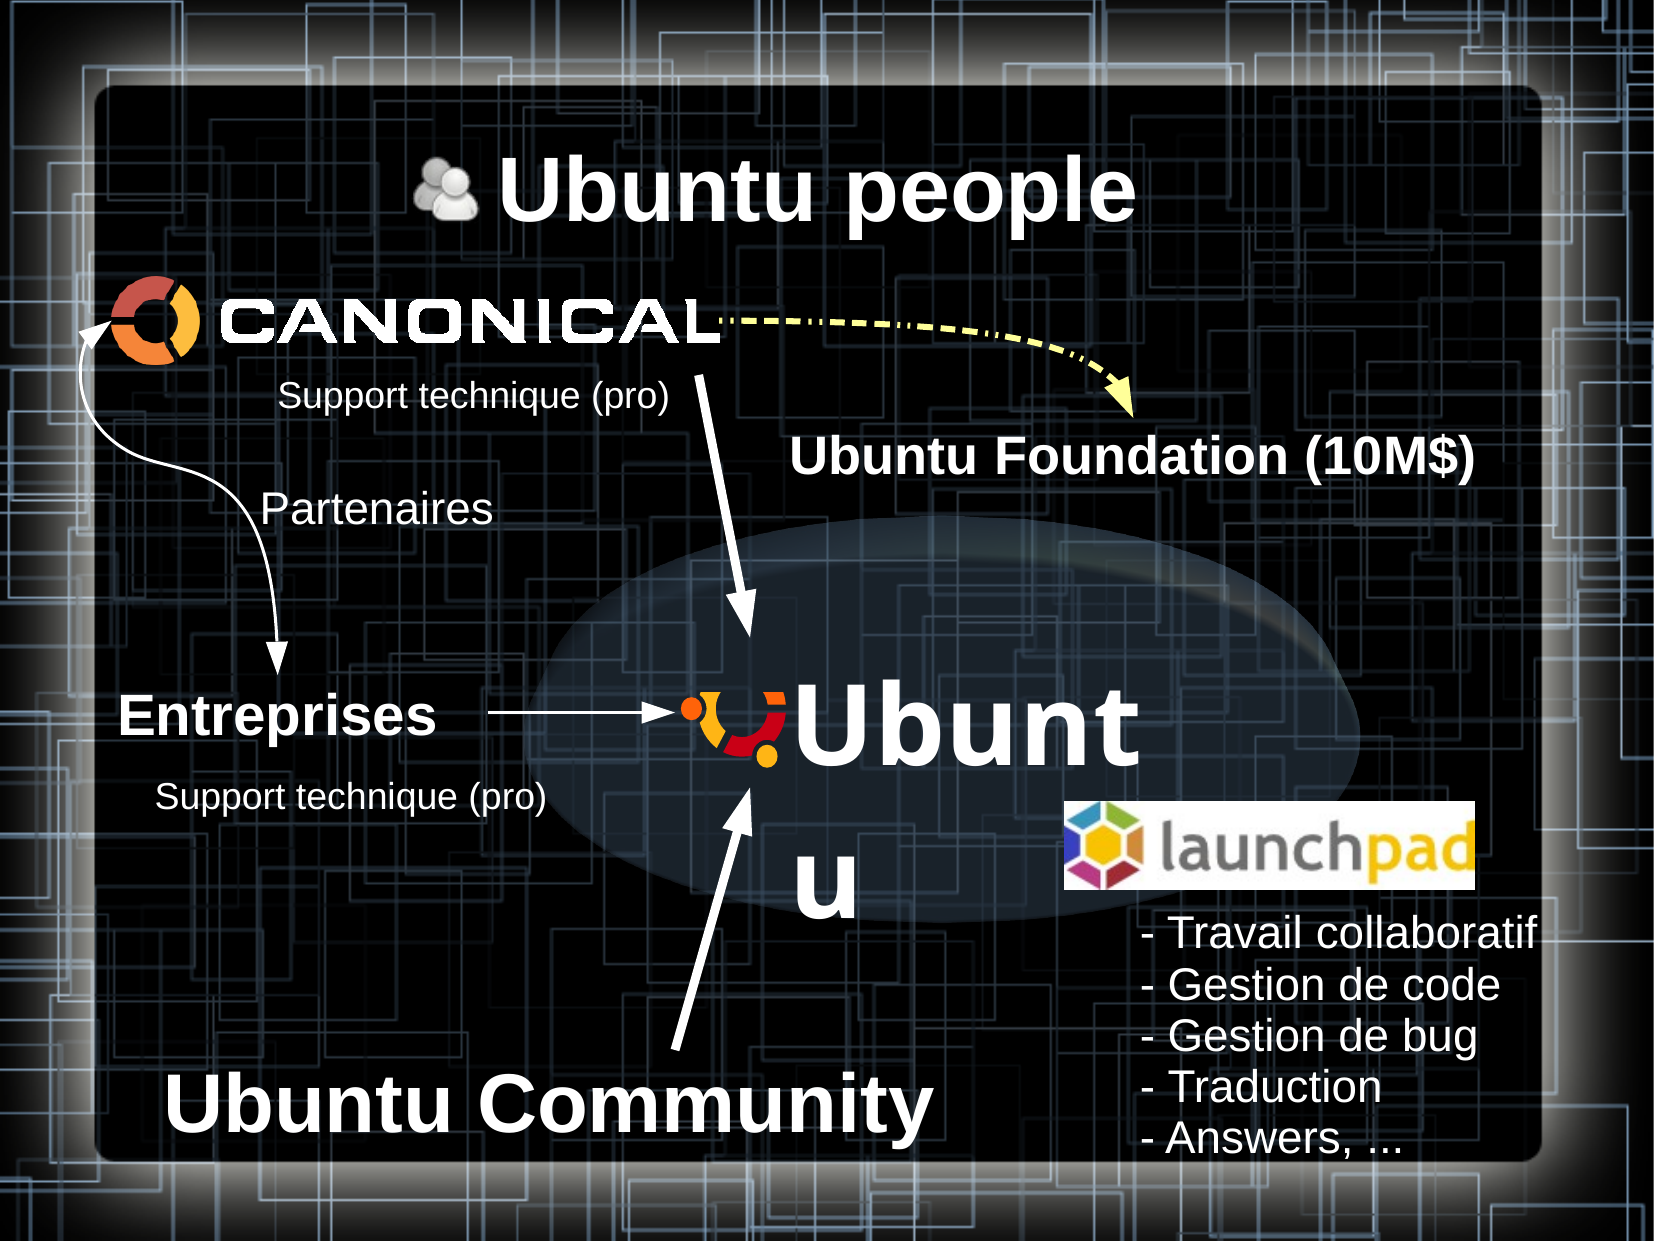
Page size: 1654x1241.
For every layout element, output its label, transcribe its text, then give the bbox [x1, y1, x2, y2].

text_box Ubuntu Foundation (10M$) [774, 418, 1493, 494]
text_box Ubuntu [775, 637, 1197, 788]
title Ubuntu people [106, 96, 1530, 284]
text_box - Travail collaboratif - Gestion de code - Gestion de bug - Traduction - Answers, ... [1125, 900, 1576, 1172]
text_box Ubuntu Developper Team [743, 526, 1359, 722]
picture [0, 0, 1654, 1241]
text_box Ubuntu Community [148, 1050, 950, 1158]
text_box Support technique (pro) [262, 367, 686, 425]
text_box Entreprises [102, 675, 454, 755]
text_box Partenaires [244, 475, 509, 542]
text_box Support technique (pro) [139, 768, 563, 826]
